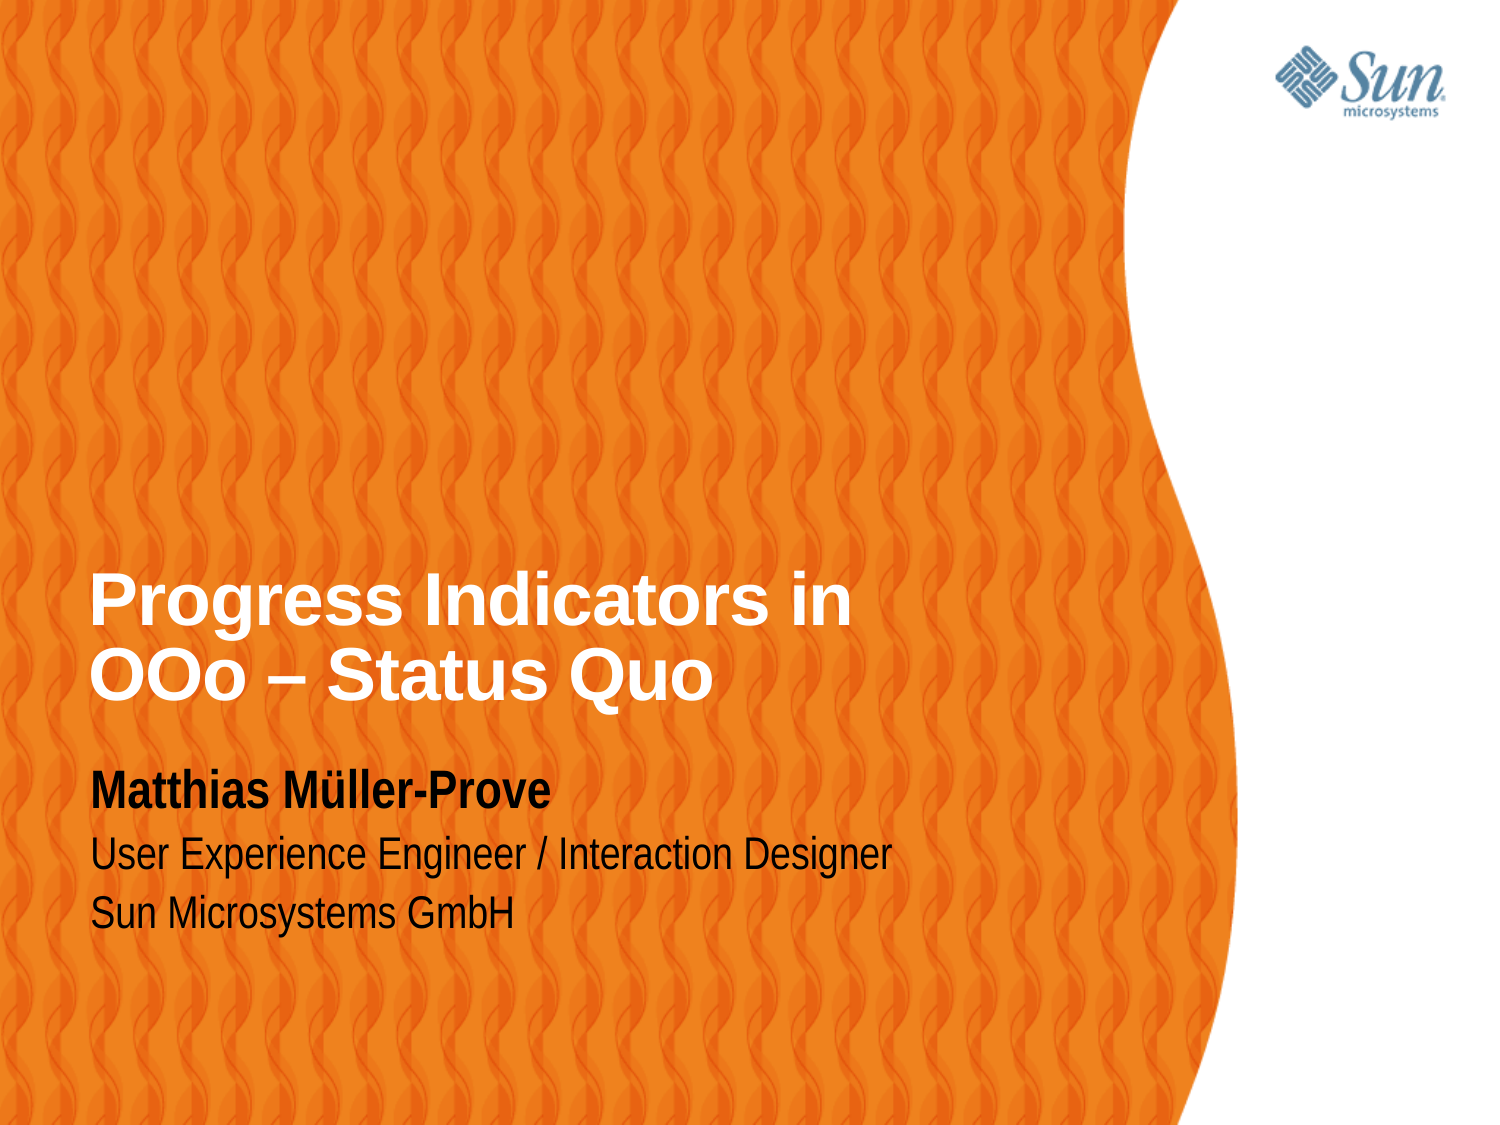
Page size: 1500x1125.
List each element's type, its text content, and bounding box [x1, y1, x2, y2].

list Matthias Müller-Prove User Experience Engineer / Interaction Designer Sun Microsystems GmbH [90, 766, 1080, 987]
picture [0, 0, 1500, 1125]
title Progress Indicators in OOo – Status Quo [88, 470, 908, 716]
